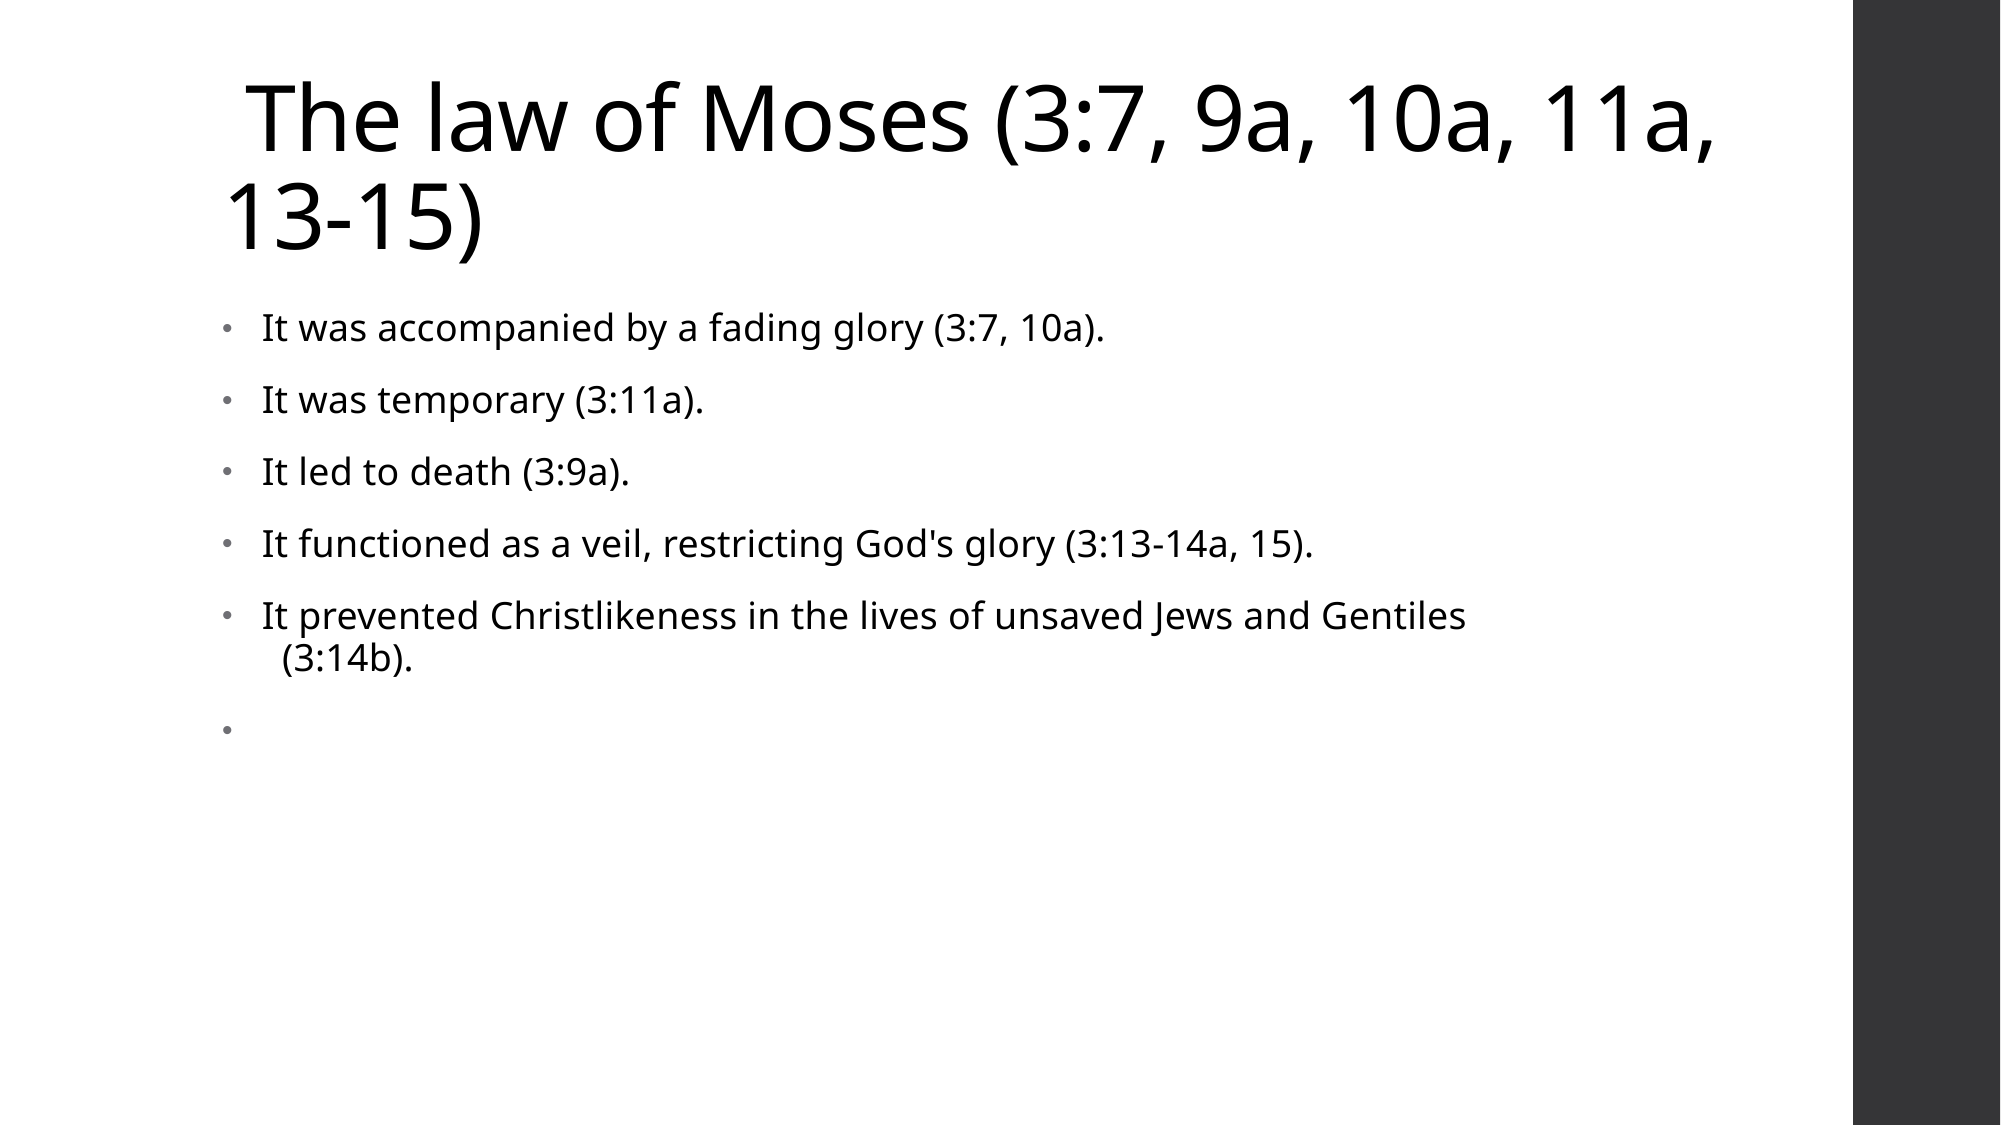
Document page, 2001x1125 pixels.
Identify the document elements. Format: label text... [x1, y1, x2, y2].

title The law of Moses (3:7, 9a, 10a, 11a, 13-15) [206, 60, 1797, 278]
list It was accompanied by a fading glory (3:7, 10a). It was temporary (3:11a). It led to death (3:9a). It functioned as a veil, restricting God's glory (3:13-14a, 15). It prevented Christlikeness in the lives of unsaved Jews and Gentiles (3:14b). [206, 299, 1617, 1014]
